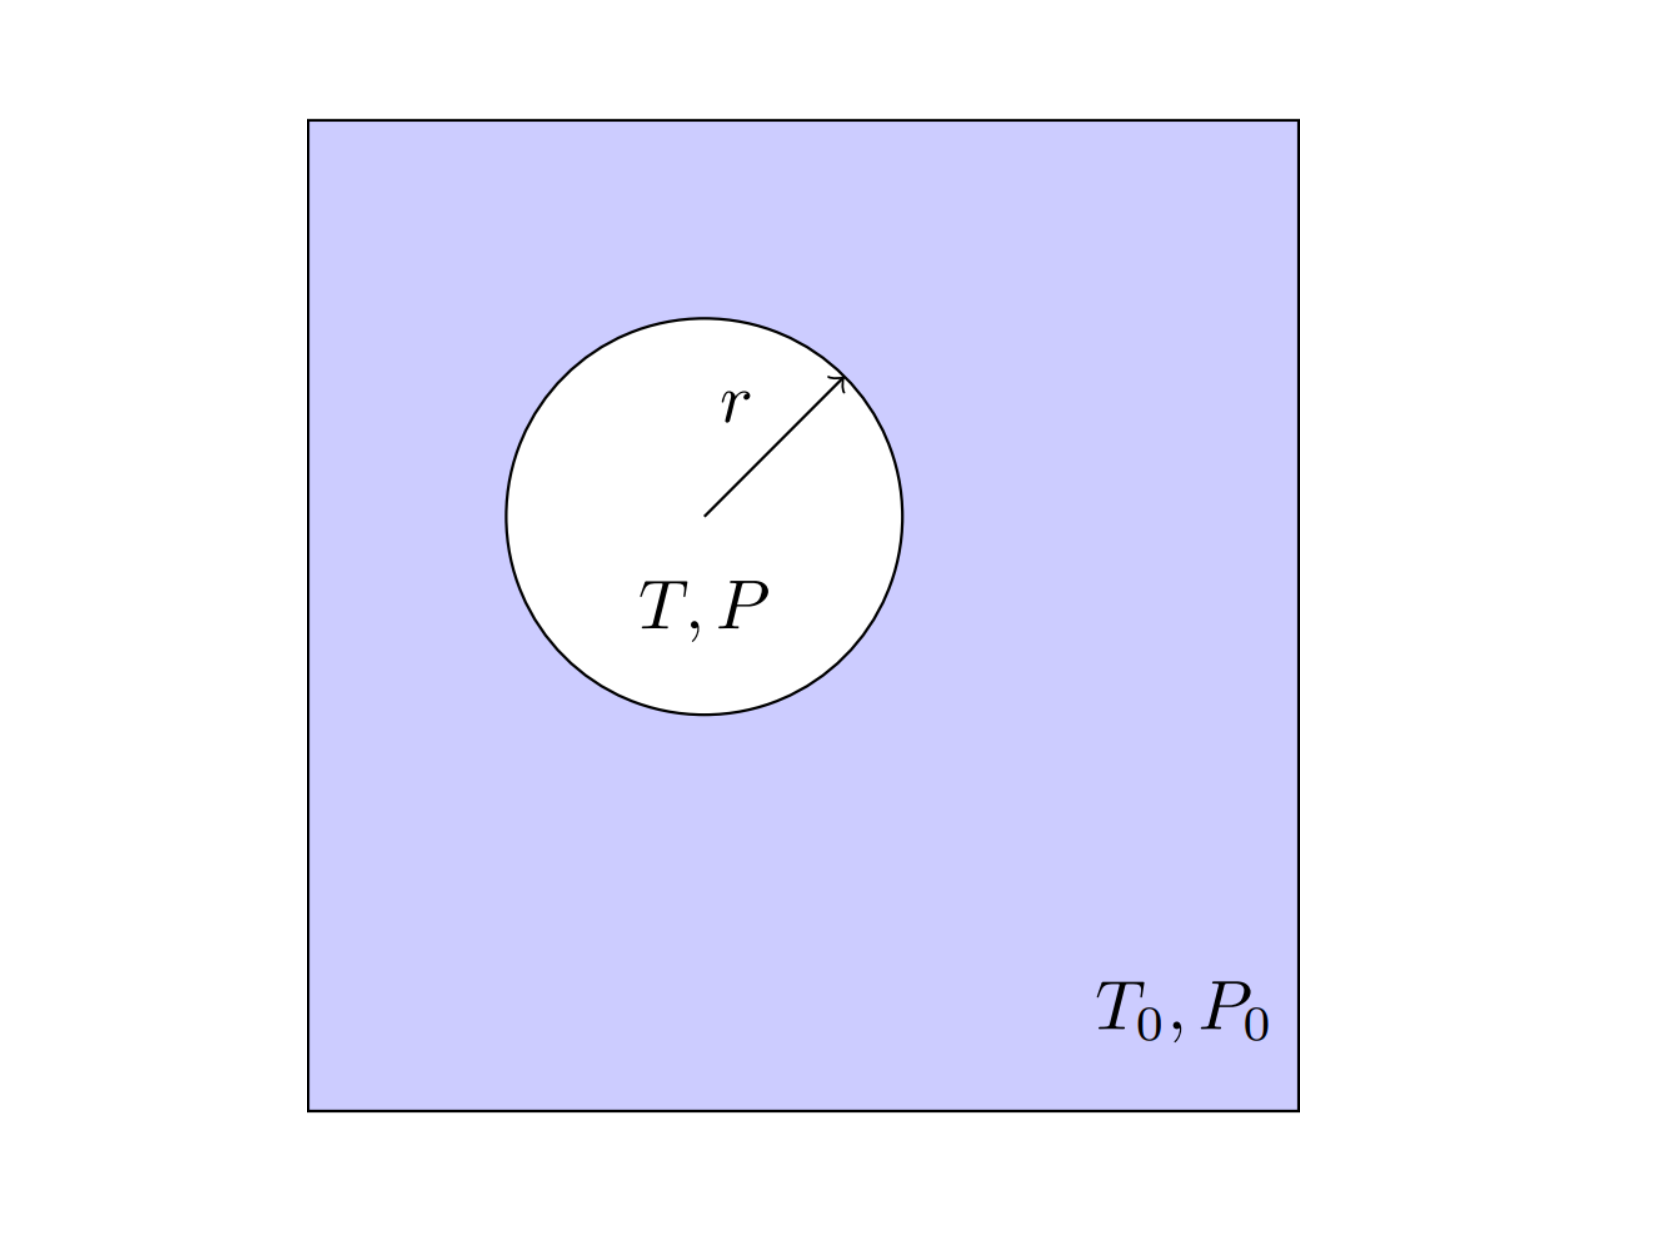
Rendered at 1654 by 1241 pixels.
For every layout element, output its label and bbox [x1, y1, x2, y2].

picture [307, 118, 1300, 1115]
